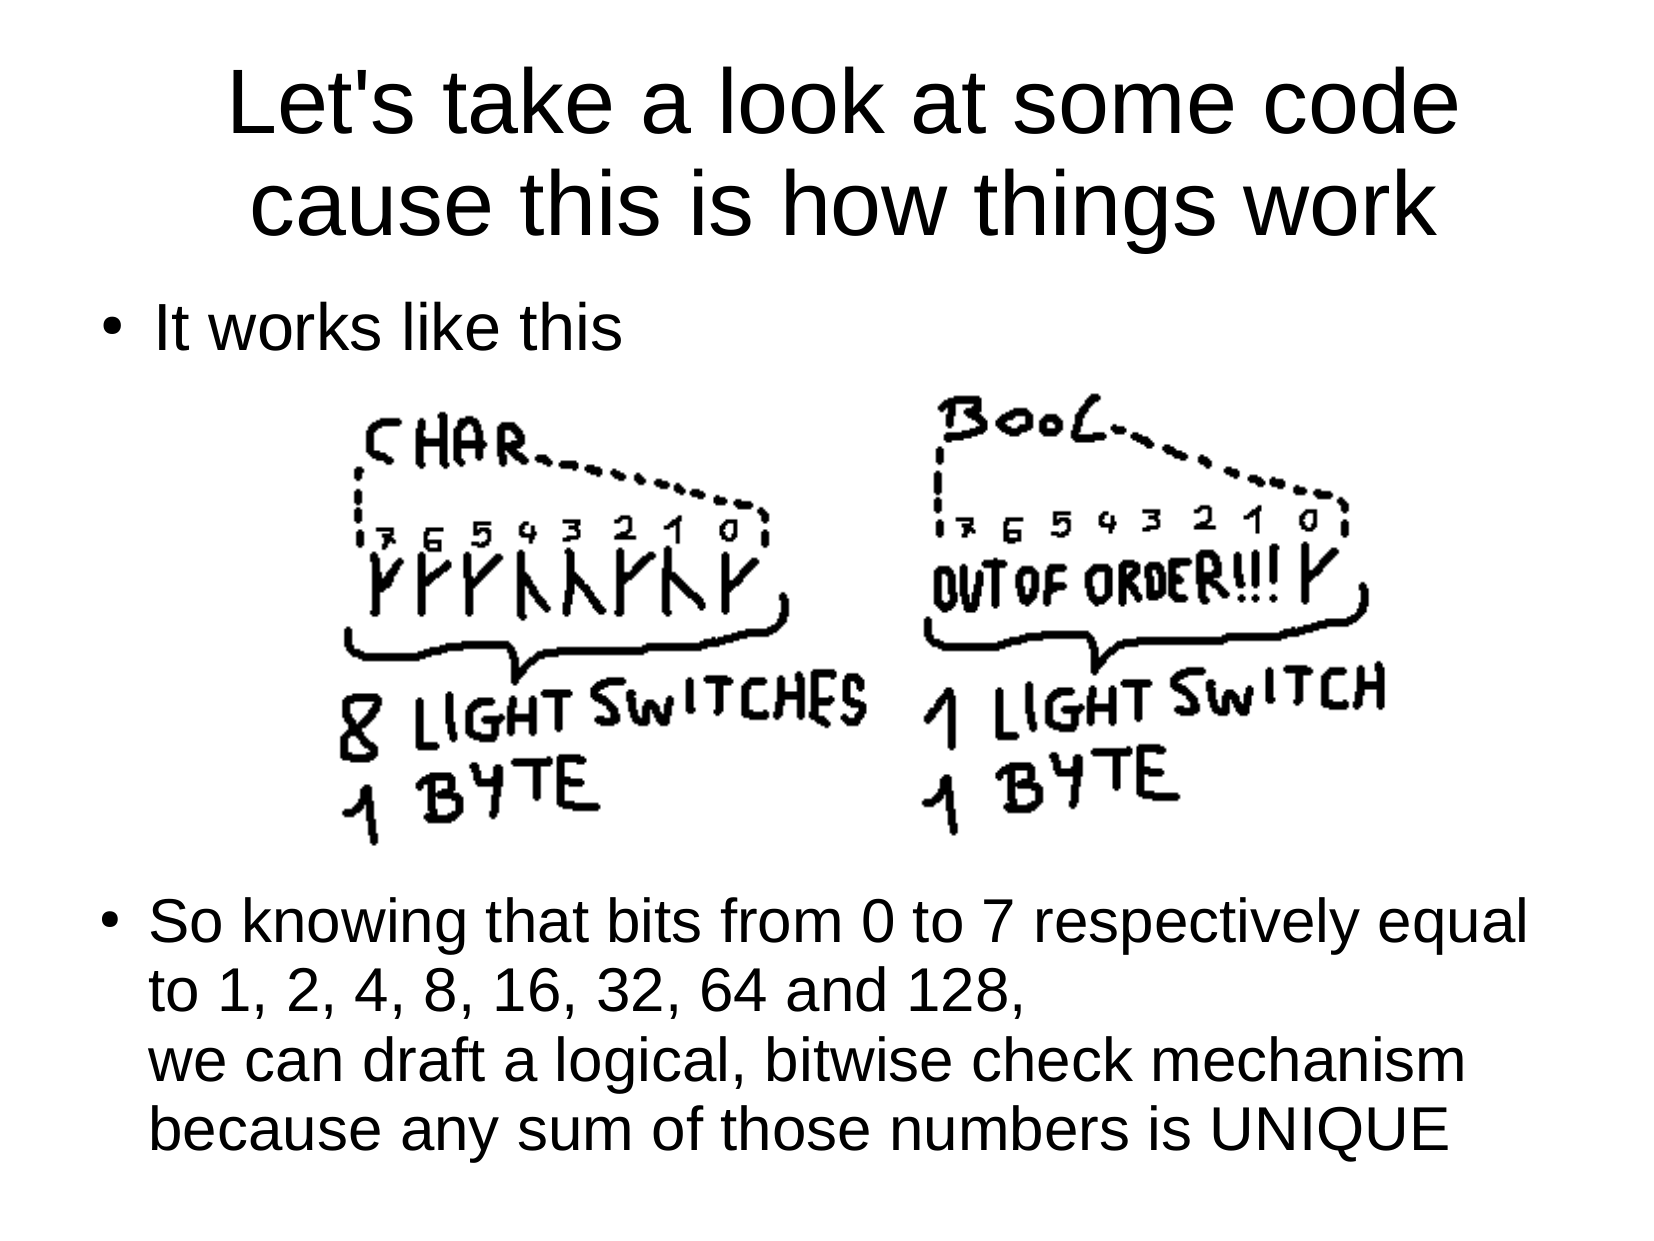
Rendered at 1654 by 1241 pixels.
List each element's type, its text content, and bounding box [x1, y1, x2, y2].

list So knowing that bits from 0 to 7 respectively equal to 1, 2, 4, 8, 16, 32, 64 and 128, we can draft a logical, bitwise check mechanism because any sum of those numbers is UNIQUE [82, 885, 1571, 1170]
list It works like this [82, 290, 1571, 885]
title Let's take a look at some code cause this is how things work [82, 49, 1571, 257]
picture [307, 366, 1395, 852]
